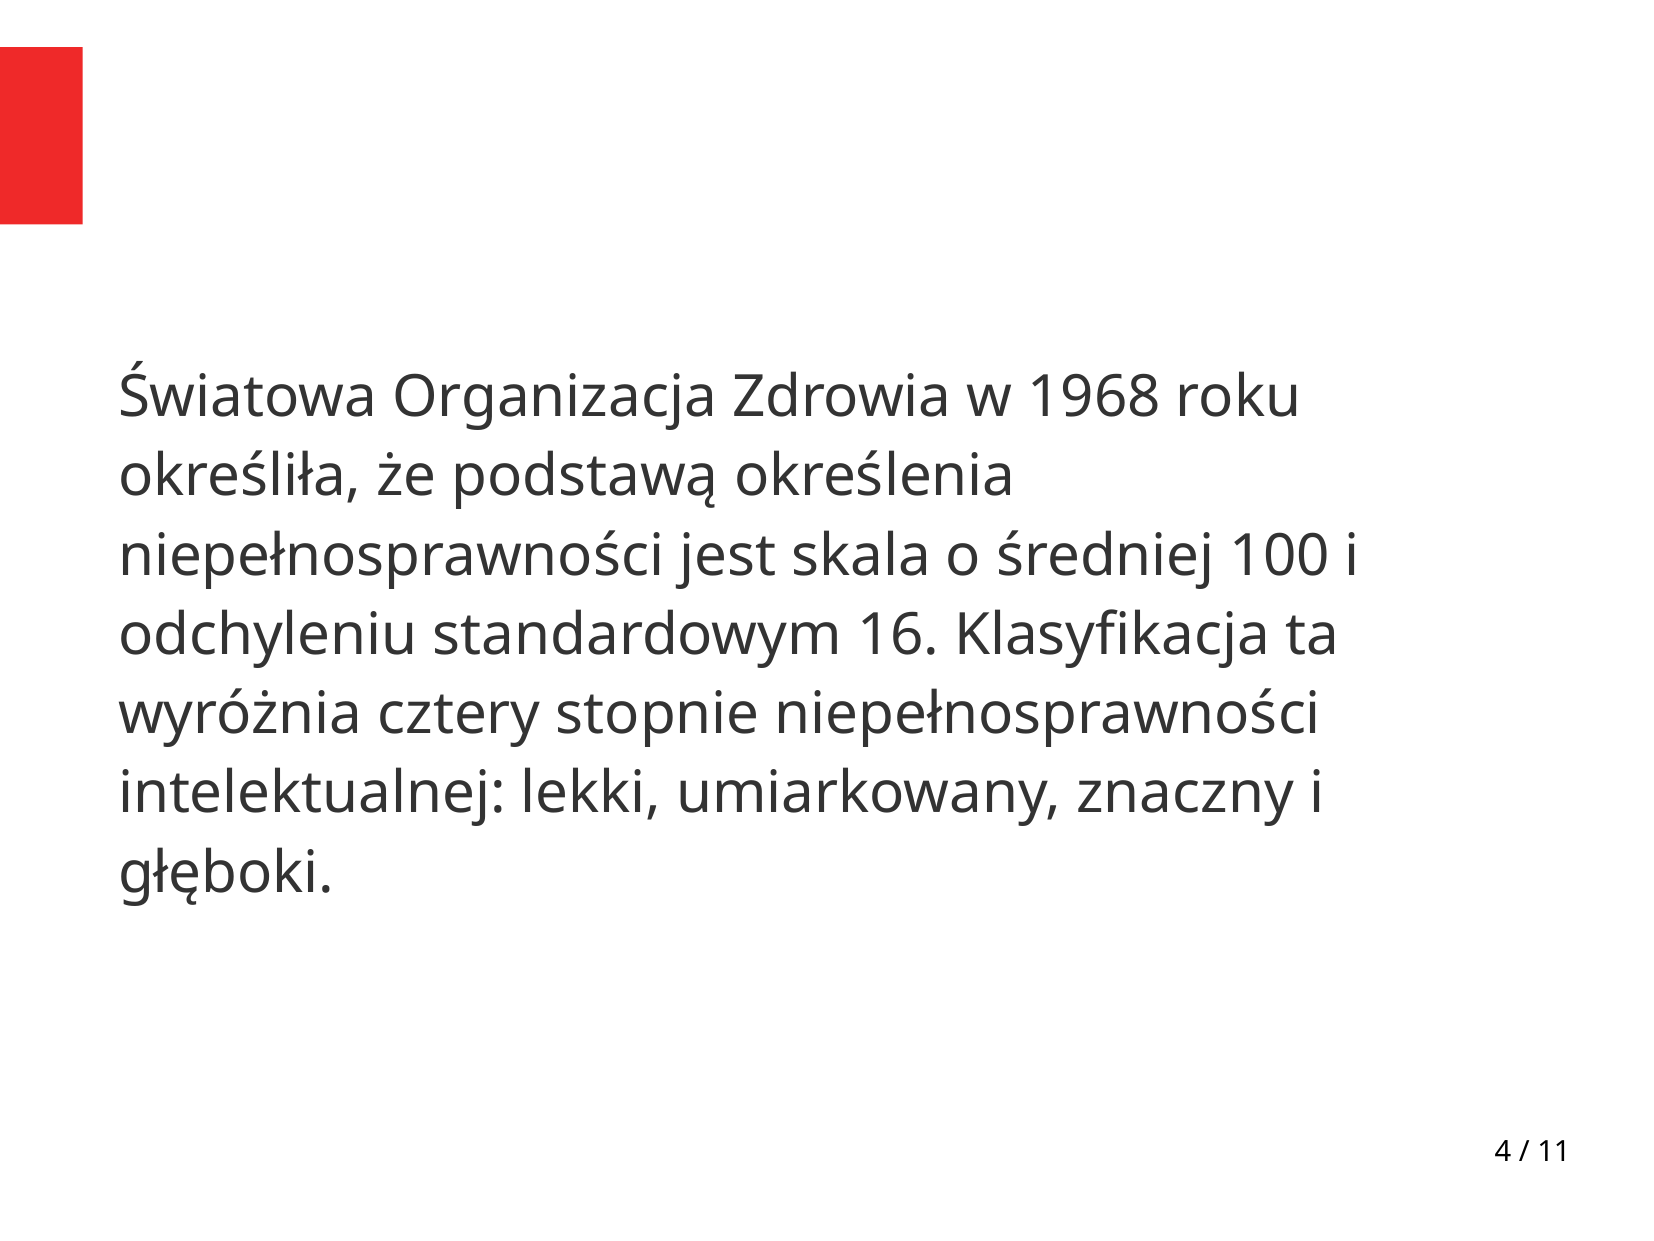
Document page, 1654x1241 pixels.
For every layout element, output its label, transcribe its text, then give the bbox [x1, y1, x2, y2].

list Światowa Organizacja Zdrowia w 1968 roku określiła, że podstawą określenia niepełnosprawności jest skala o średniej 100 i odchyleniu standardowym 16. Klasyfikacja ta wyróżnia cztery stopnie niepełnosprawności intelektualnej: lekki, umiarkowany, znaczny i głęboki. [118, 354, 1536, 1074]
